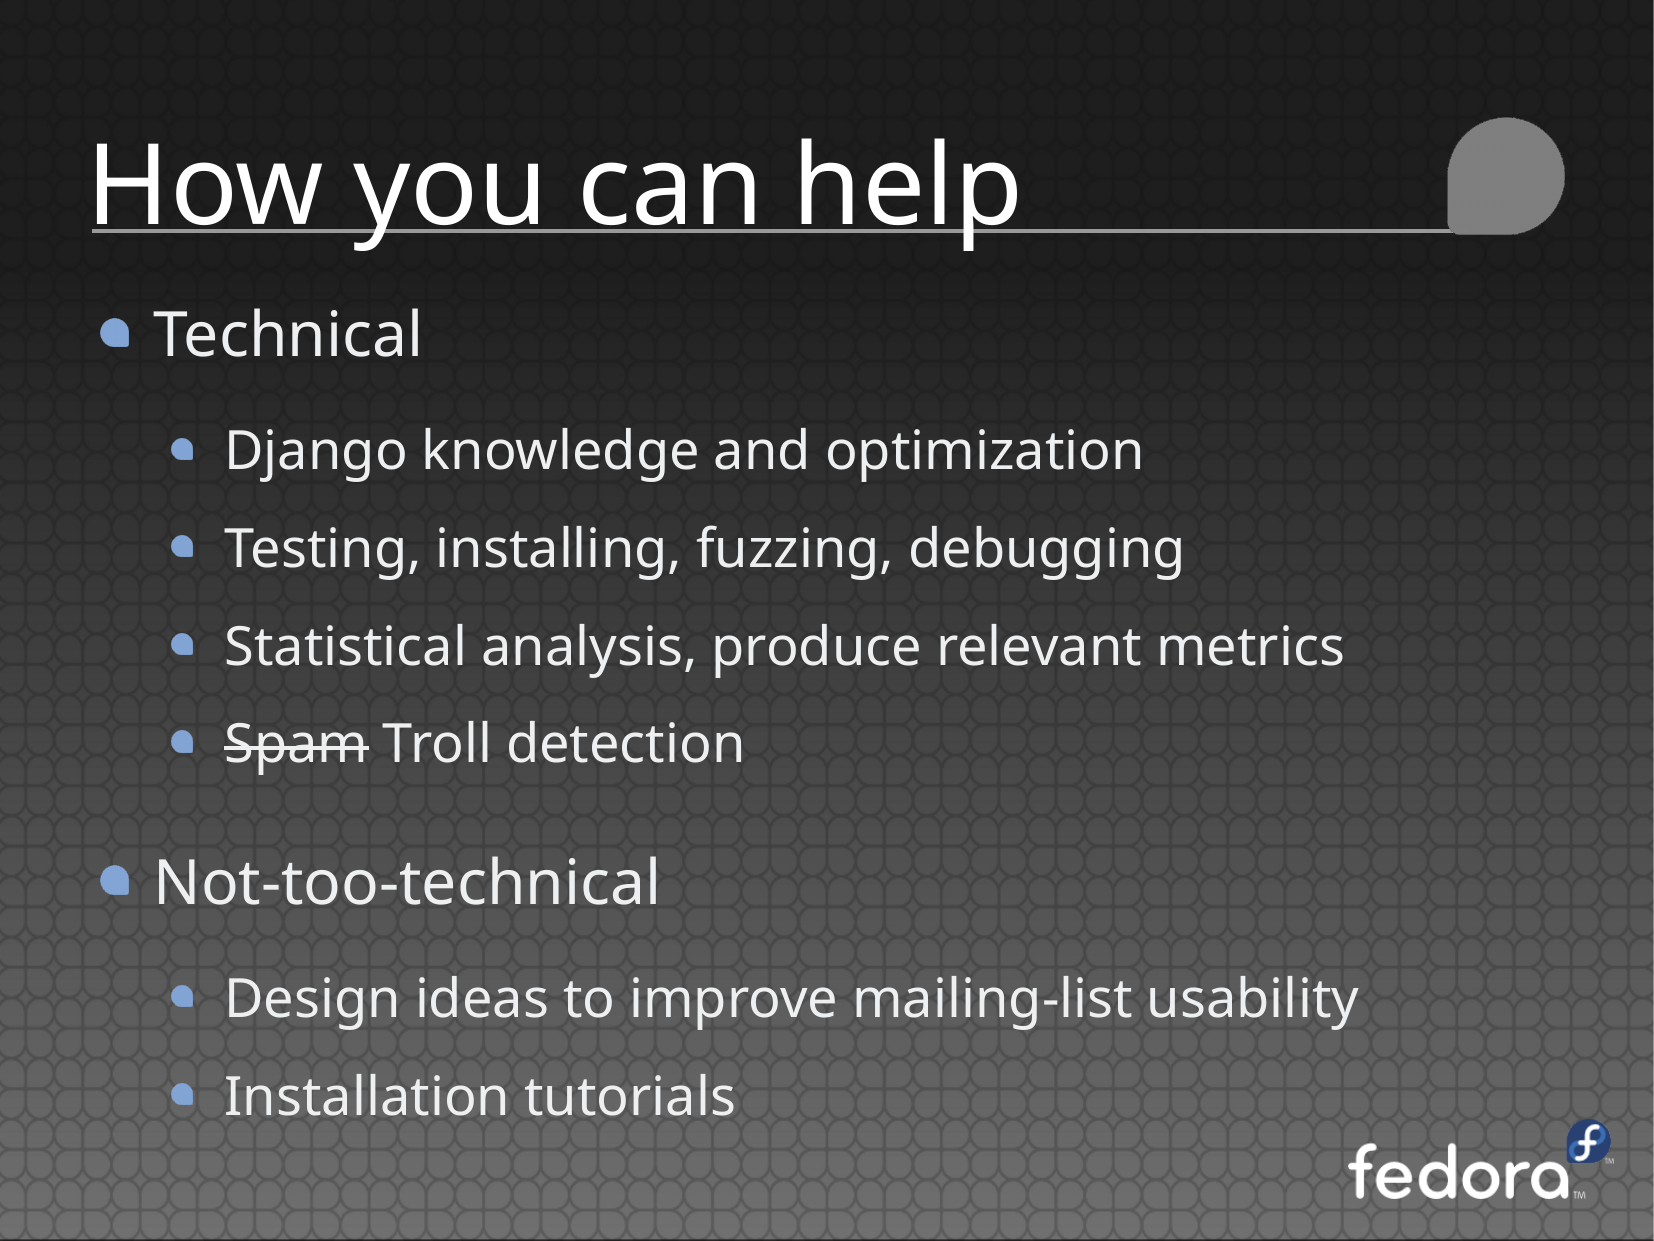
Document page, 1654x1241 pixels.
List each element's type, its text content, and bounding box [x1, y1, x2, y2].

list Technical Django knowledge and optimization Testing, installing, fuzzing, debugging Statistical analysis, produce relevant metrics Spam Troll detection Not-too-technical Design ideas to improve mailing-list usability Installation tutorials [82, 290, 1571, 1041]
title How you can help [86, 112, 1576, 249]
picture [0, 0, 1654, 1241]
